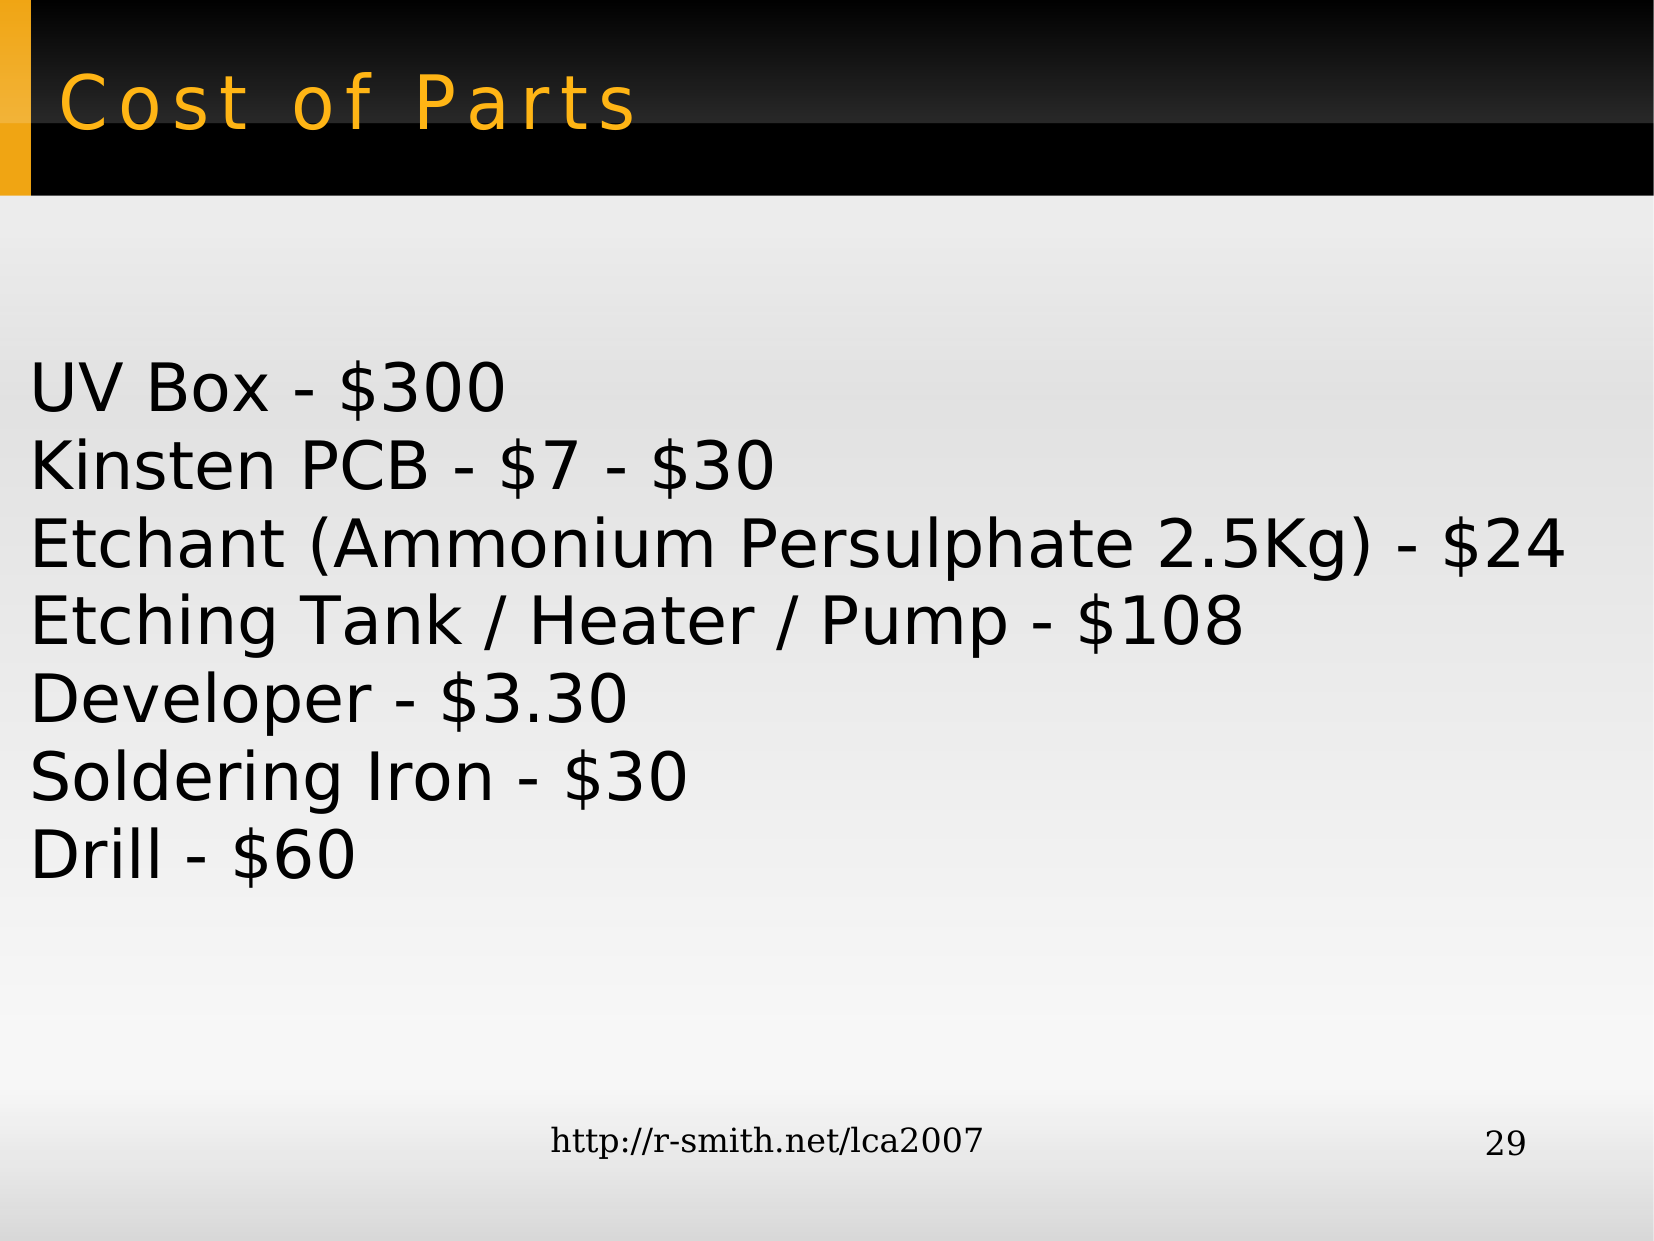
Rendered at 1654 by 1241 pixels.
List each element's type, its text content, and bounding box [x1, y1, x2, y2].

subtitle UV Box - $300 Kinsten PCB - $7 - $30 Etchant (Ammonium Persulphate 2.5Kg) - $24 Etching Tank / Heater / Pump - $108 Developer - $3.30 Soldering Iron - $30 Drill - $60 [29, 290, 1595, 1109]
picture [0, 0, 1654, 1241]
title Cost of Parts [59, 29, 1270, 178]
